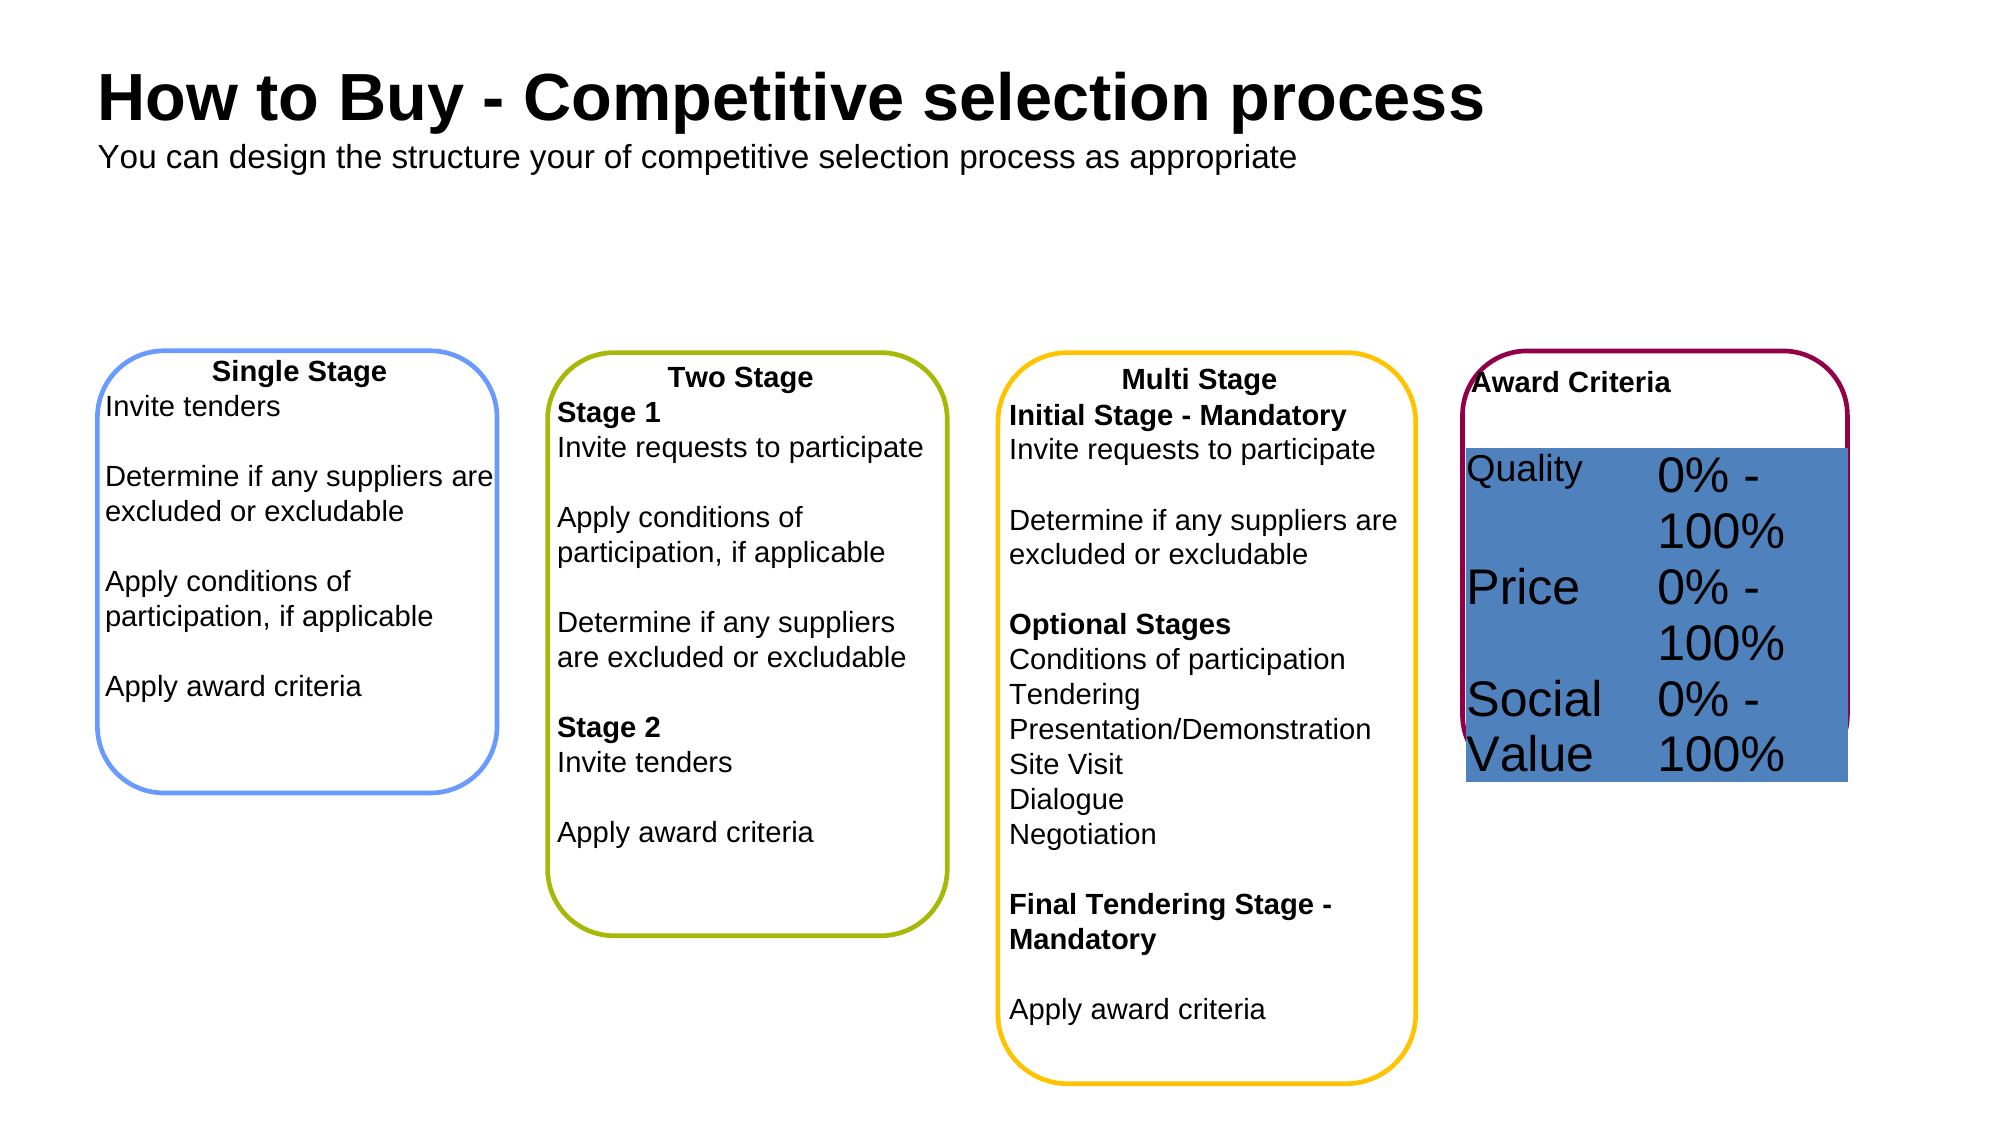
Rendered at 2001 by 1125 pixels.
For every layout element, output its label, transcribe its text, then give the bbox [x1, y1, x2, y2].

table_header Quality [1466, 448, 1657, 559]
text_box Two Stage Stage 1 Invite requests to participate Apply conditions of participation, if applicable Determine if any suppliers are excluded or excludable Stage 2 Invite tenders Apply award criteria [557, 358, 939, 864]
title How to Buy - Competitive selection process [97, 53, 1754, 145]
table_header 0% - 100% [1657, 448, 1848, 559]
table_cell 0% - 100% [1657, 671, 1848, 782]
table_cell Social Value [1466, 671, 1657, 782]
table_cell Price [1466, 559, 1657, 671]
table_cell 0% - 100% [1657, 559, 1848, 671]
title You can design the structure your of competitive selection process as appropriate [97, 145, 1421, 222]
text_box Award Criteria [1470, 363, 1853, 418]
text_box Single Stage Invite tenders Determine if any suppliers are excluded or excludable Apply conditions of participation, if applicable Apply award criteria [104, 352, 498, 781]
text_box Multi Stage Initial Stage - Mandatory Invite requests to participate Determine if any suppliers are excluded or excludable Optional Stages Conditions of participation Tendering Presentation/Demonstration Site Visit Dialogue Negotiation Final Tendering Stage - Mandatory Apply award criteria [1009, 360, 1402, 1070]
